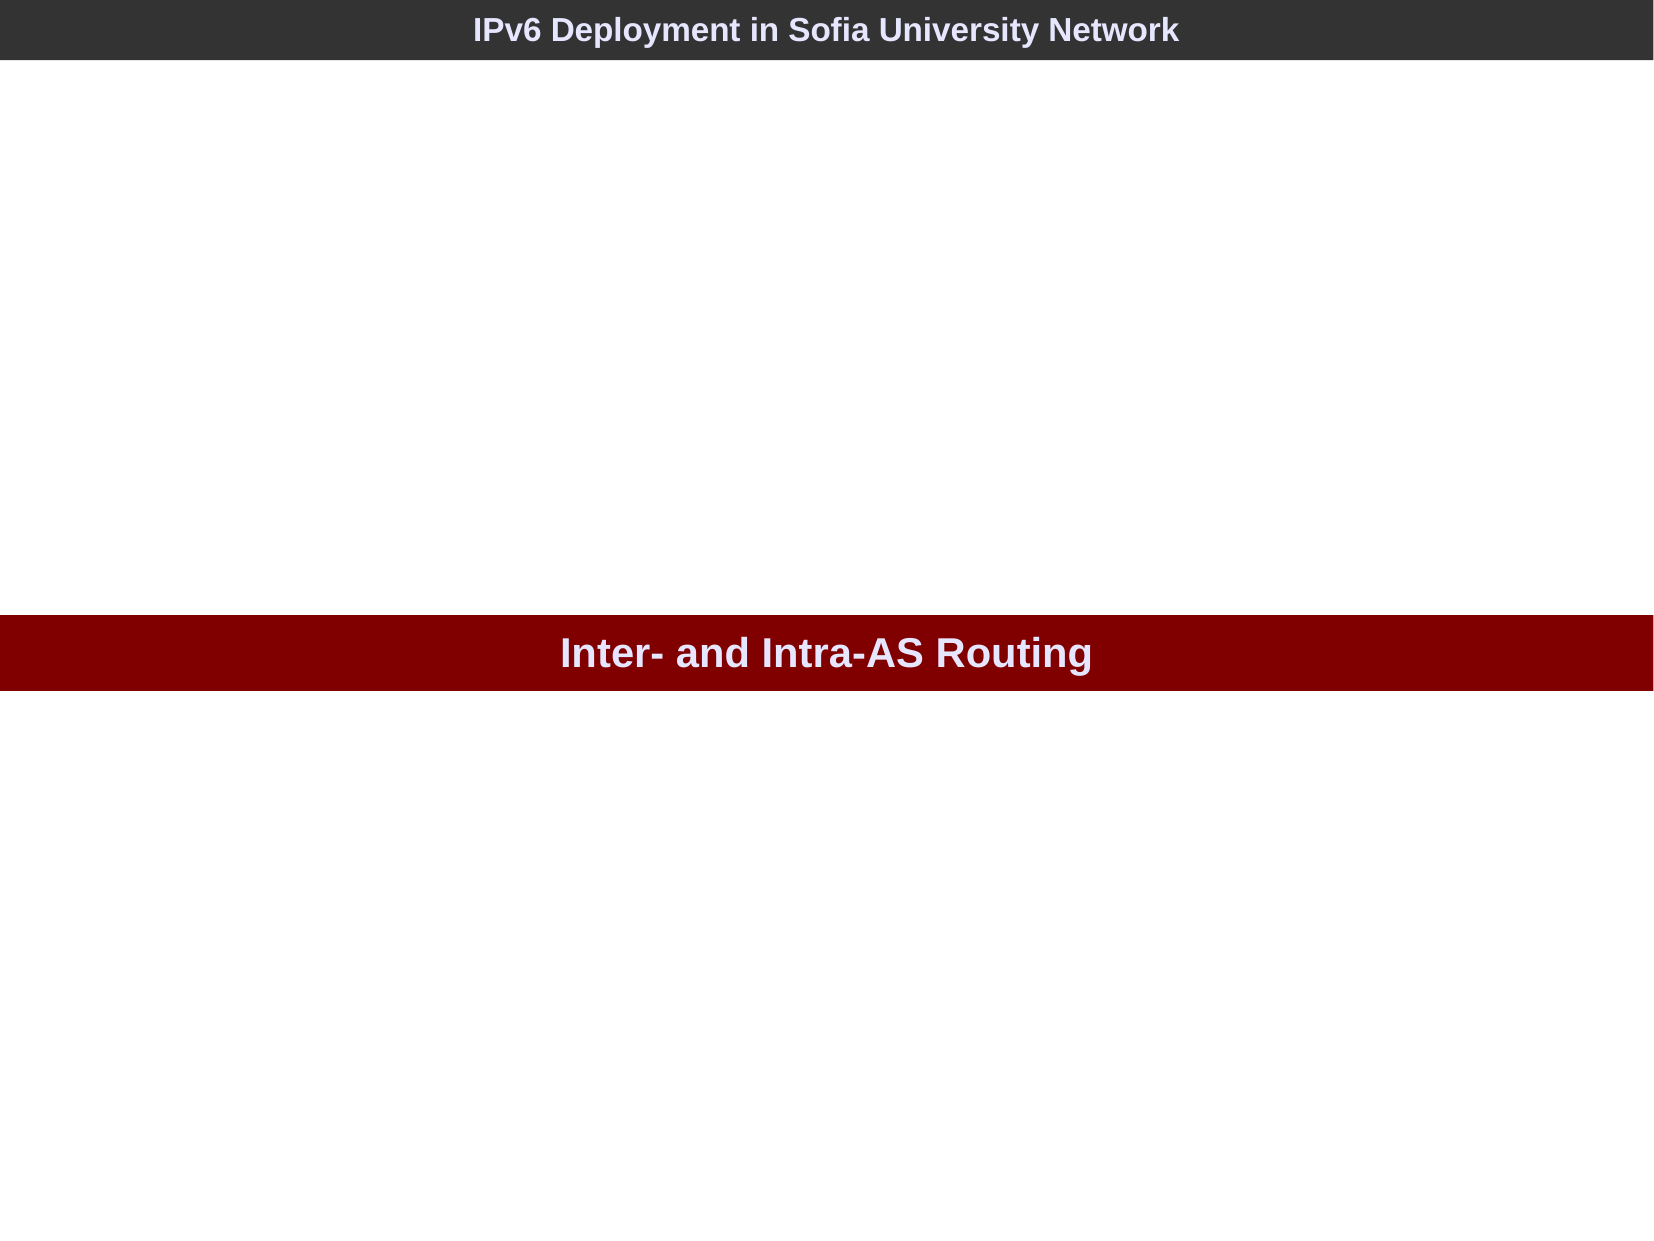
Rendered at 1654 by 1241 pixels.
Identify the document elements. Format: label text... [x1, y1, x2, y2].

text_box Inter- and Intra-AS Routing [0, 615, 1654, 691]
text_box IPv6 Deployment in Sofia University Network [0, 0, 1654, 61]
